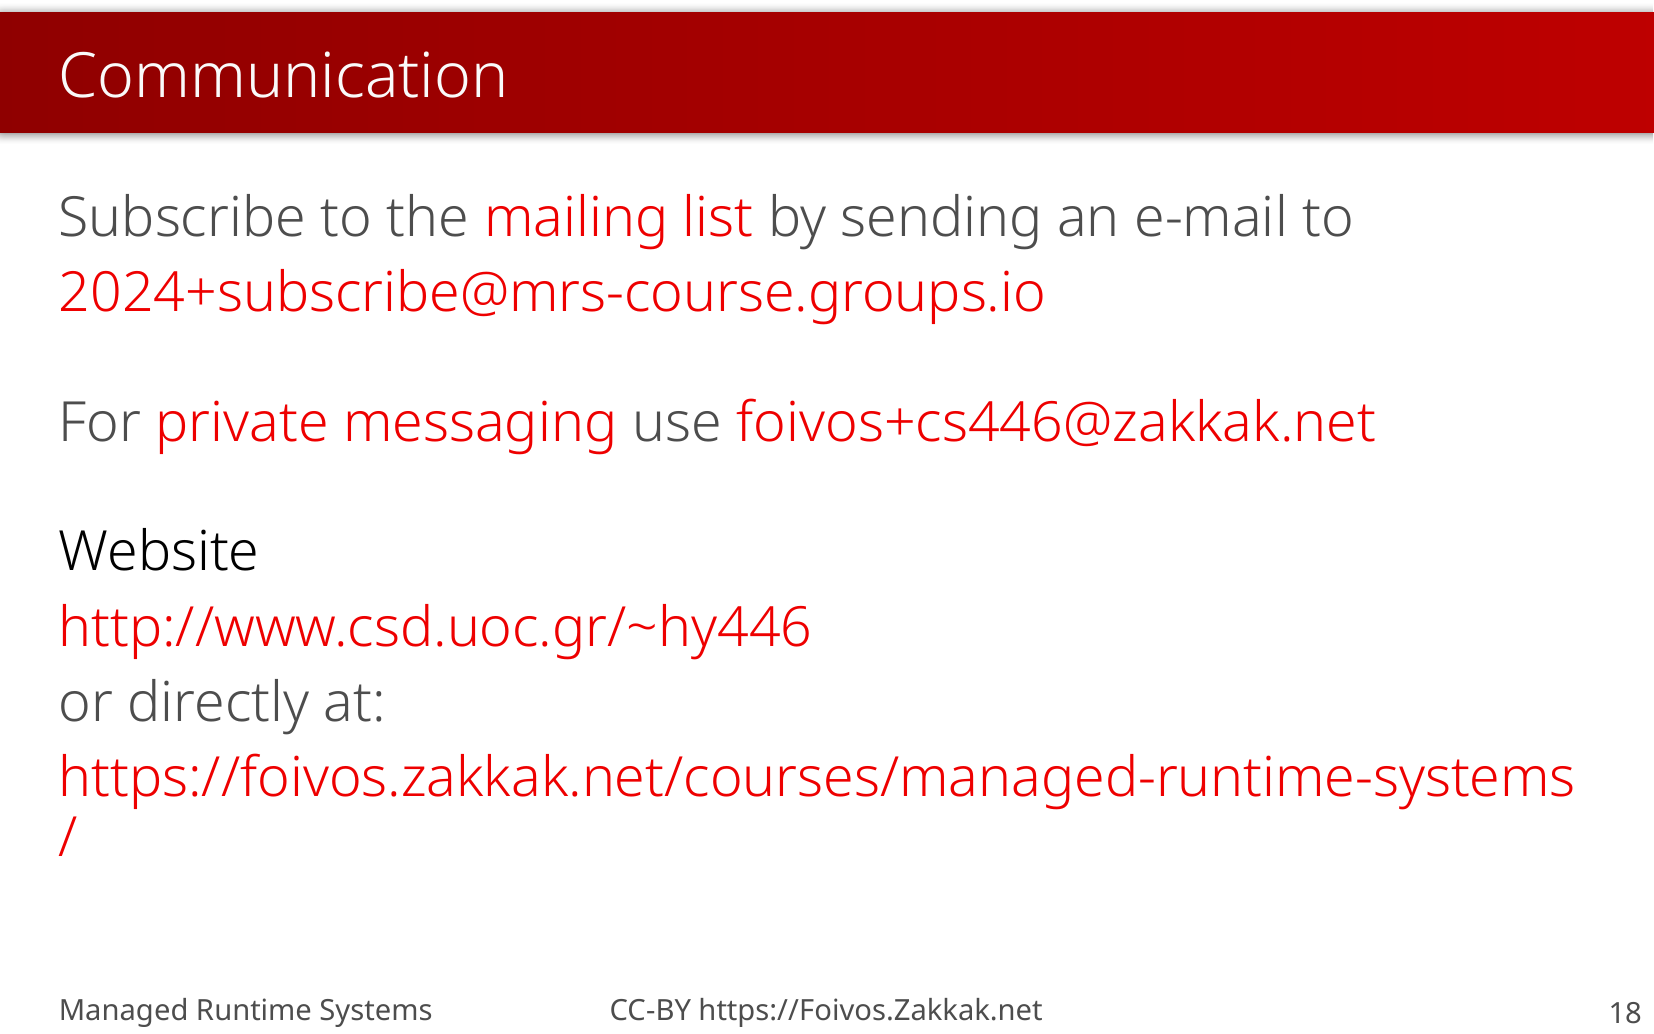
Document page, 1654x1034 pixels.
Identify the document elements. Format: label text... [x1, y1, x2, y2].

title Communication [58, 7, 1329, 139]
list Subscribe to the mailing list by sending an e-mail to 2024+subscribe@mrs-course.groups.io For private messaging use foivos+cs446@zakkak.net Website http://www.csd.uoc.gr/~hy446 or directly at: https://foivos.zakkak.net/courses/managed-runtime-systems/ [58, 177, 1594, 960]
